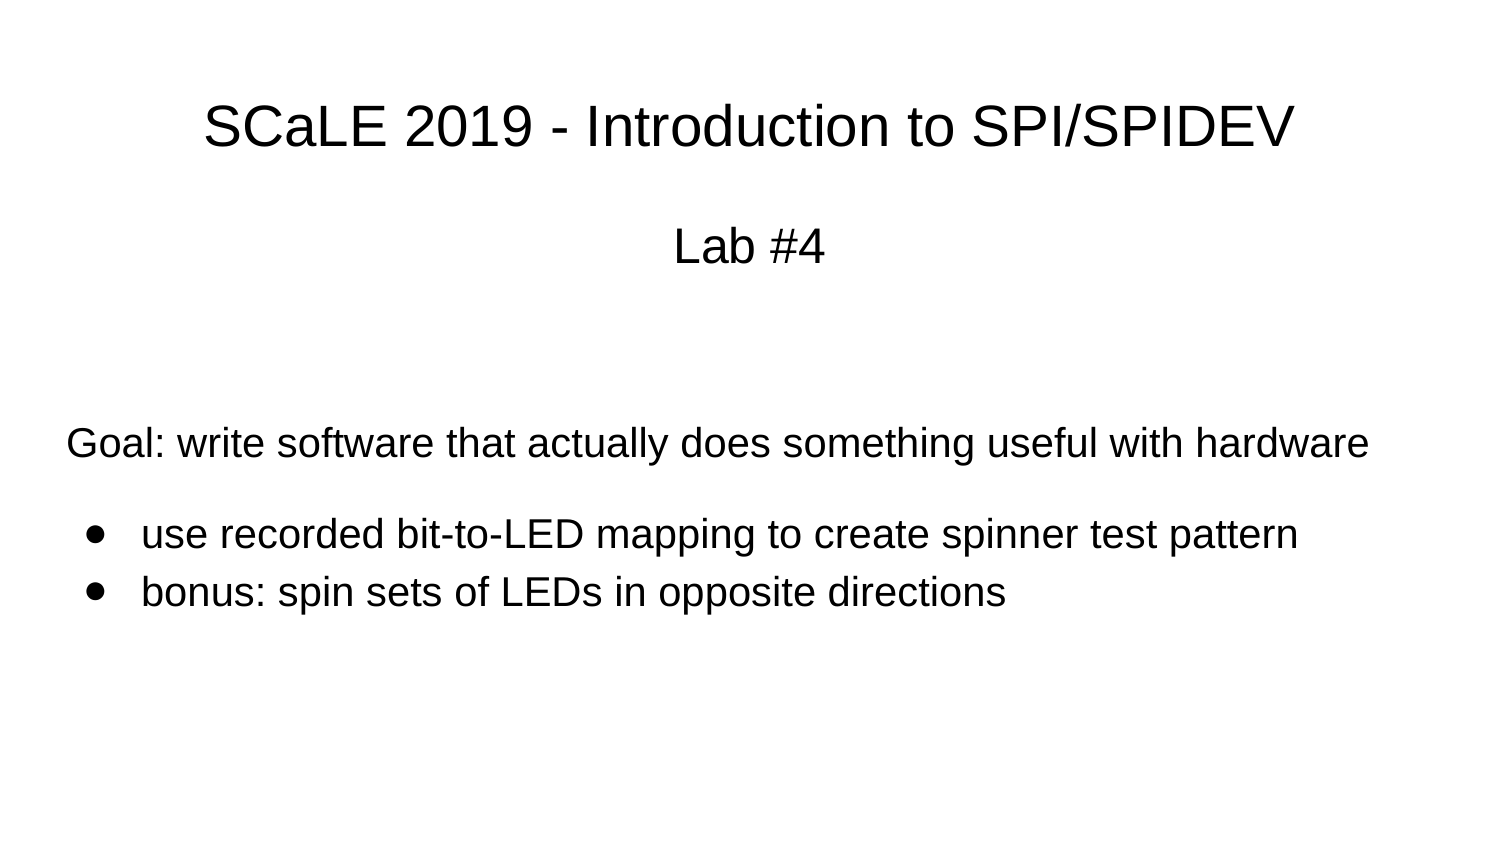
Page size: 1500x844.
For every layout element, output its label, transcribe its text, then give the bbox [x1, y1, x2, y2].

list Lab #4 Goal: write software that actually does something useful with hardware use recorded bit-to-LED mapping to create spinner test pattern bonus: spin sets of LEDs in opposite directions [51, 189, 1449, 750]
title SCaLE 2019 - Introduction to SPI/SPIDEV [51, 72, 1449, 167]
